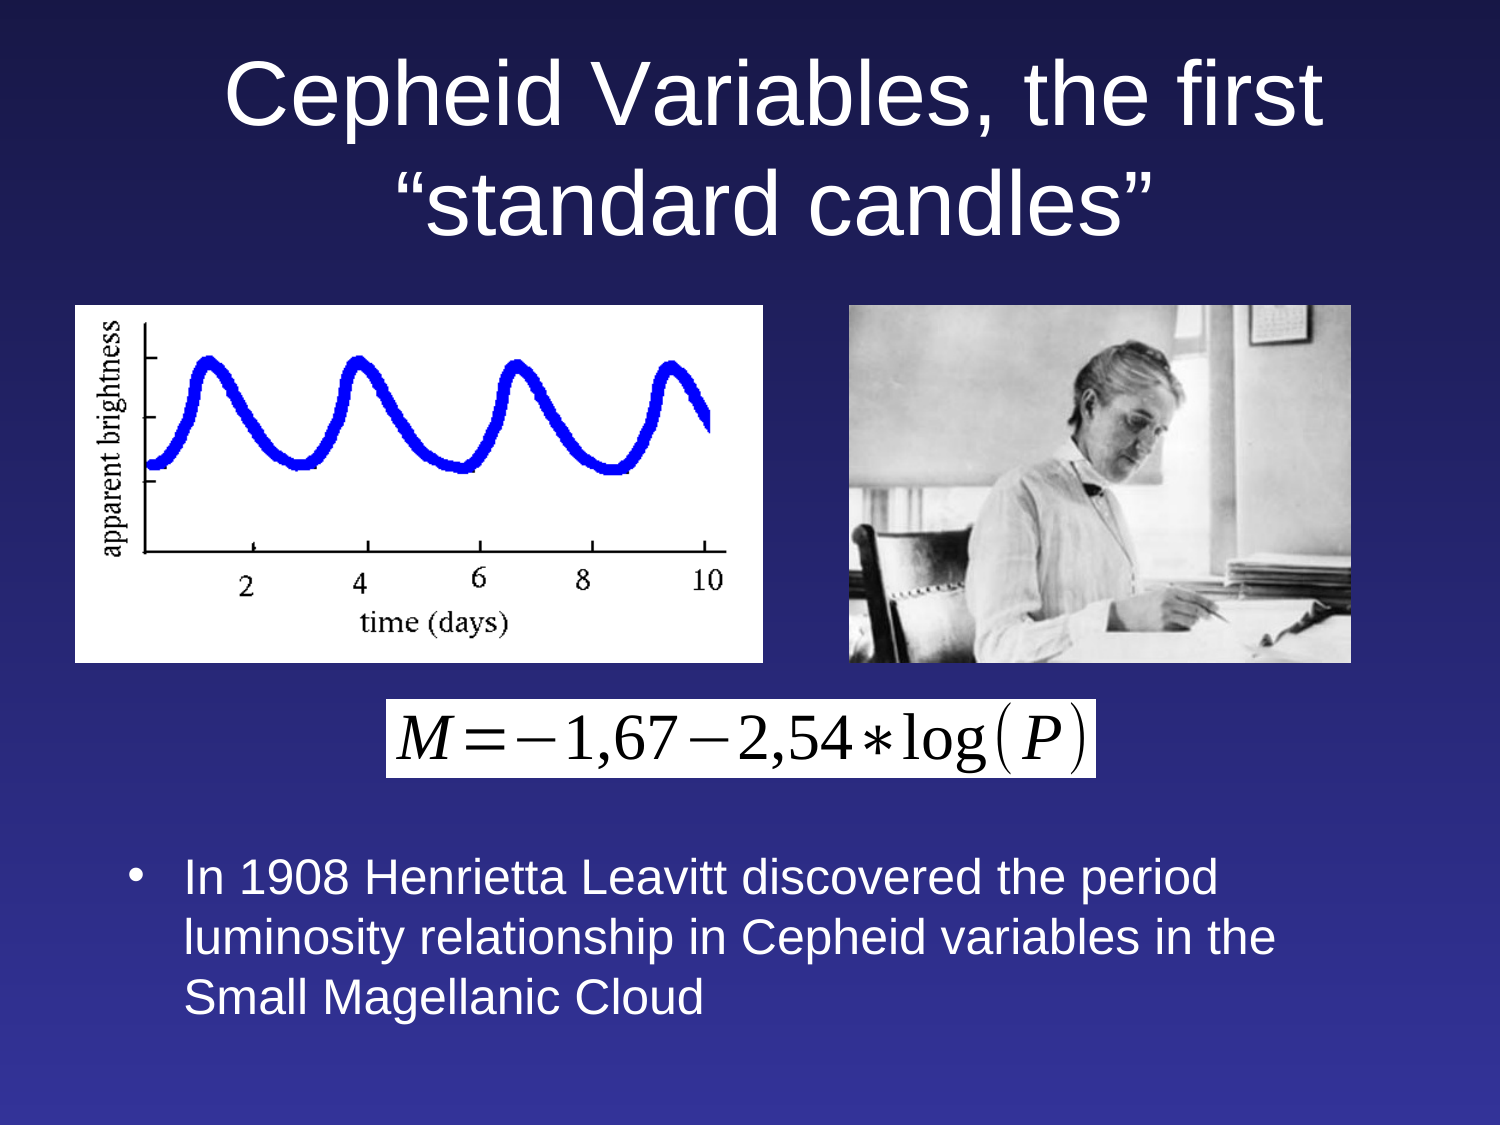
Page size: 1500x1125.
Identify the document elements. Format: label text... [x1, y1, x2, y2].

picture [75, 305, 763, 664]
chart [386, 698, 1096, 779]
picture [849, 305, 1351, 663]
title Cepheid Variables, the first “standard candles” [137, 49, 1413, 238]
text_box In 1908 Henrietta Leavitt discovered the period luminosity relationship in Cepheid variables in the Small Magellanic Cloud [112, 836, 1388, 1054]
